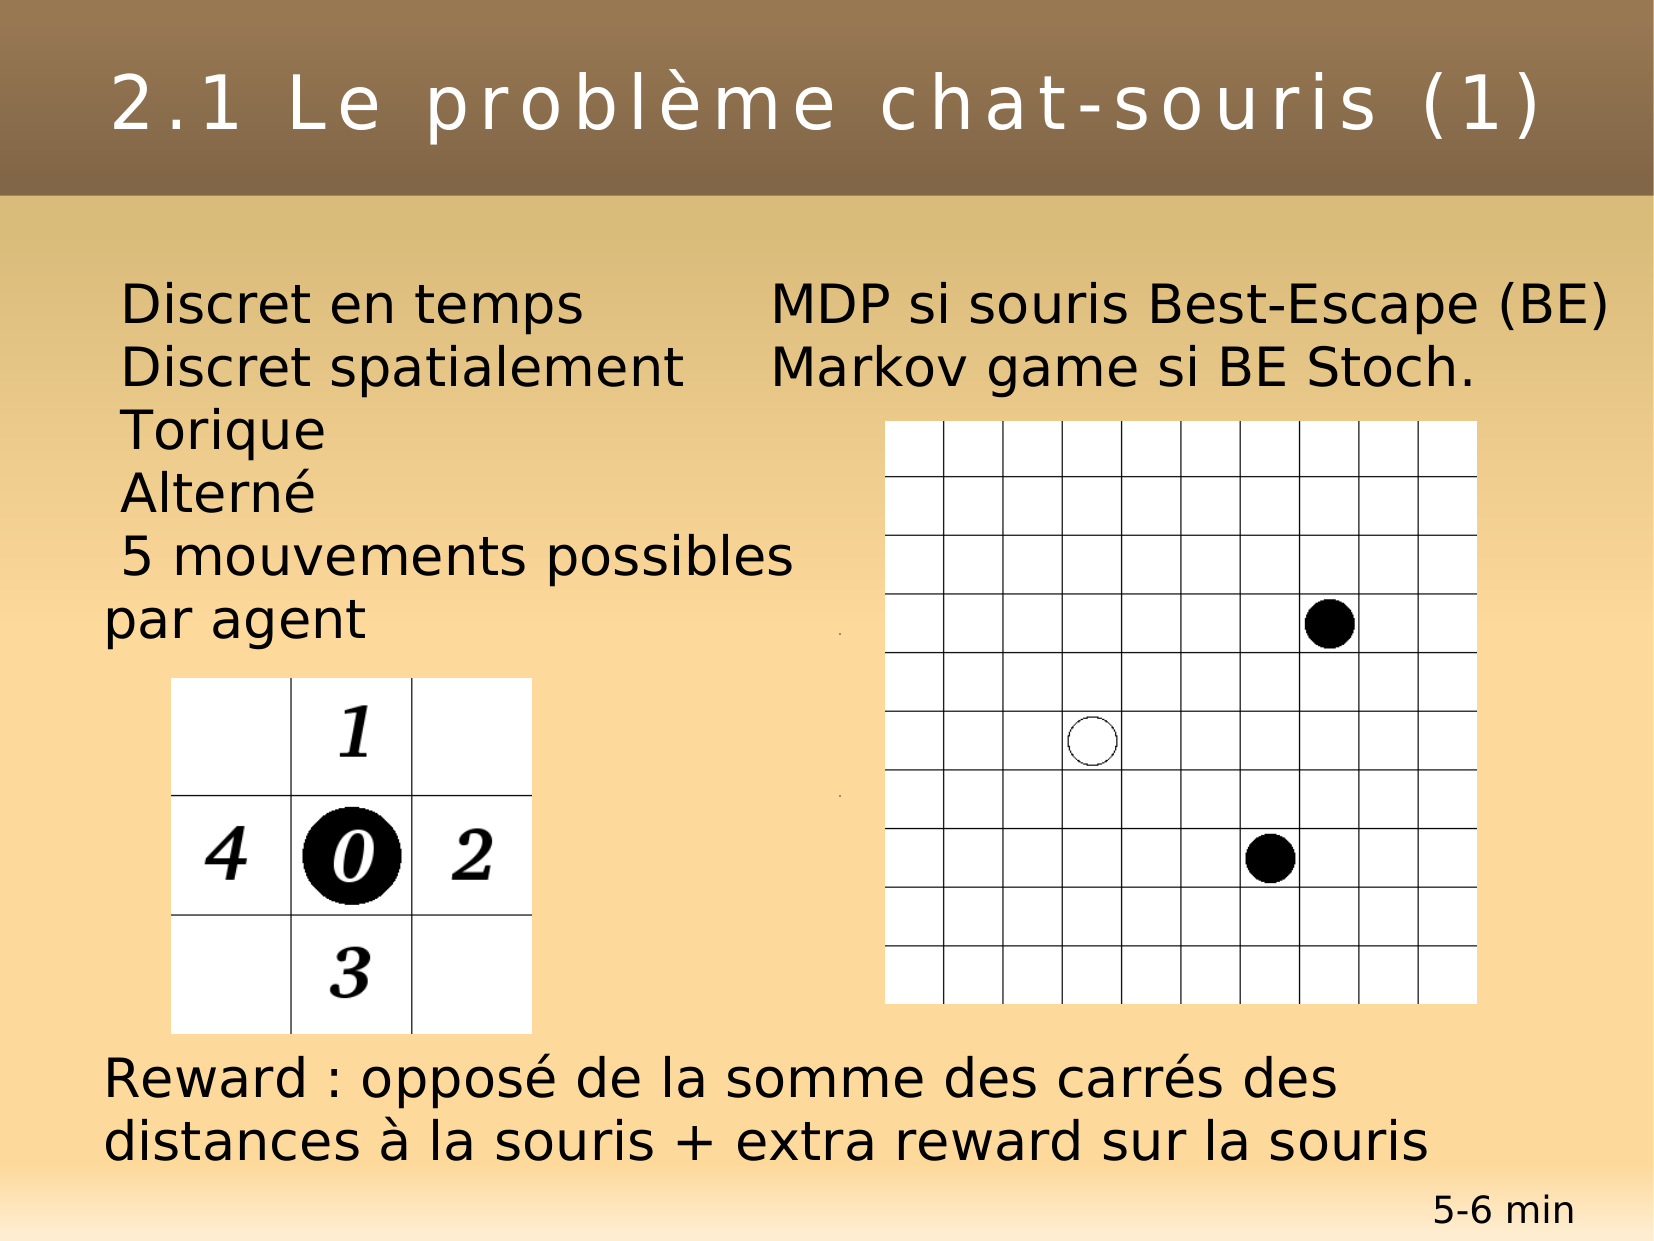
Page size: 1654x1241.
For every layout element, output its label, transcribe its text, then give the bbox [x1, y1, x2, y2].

text_box Discret en temps Discret spatialement Torique Alterné 5 mouvements possibles par agent [88, 265, 827, 659]
title 2.1 Le problème chat-souris (1) [59, 29, 1595, 178]
picture [0, 0, 1654, 1241]
text_box MDP si souris Best-Escape (BE) Markov game si BE Stoch. [738, 265, 1654, 407]
text_box Reward : opposé de la somme des carrés des distances à la souris + extra reward sur la souris [88, 1040, 1625, 1182]
text_box 5-6 min [1417, 1182, 1625, 1240]
